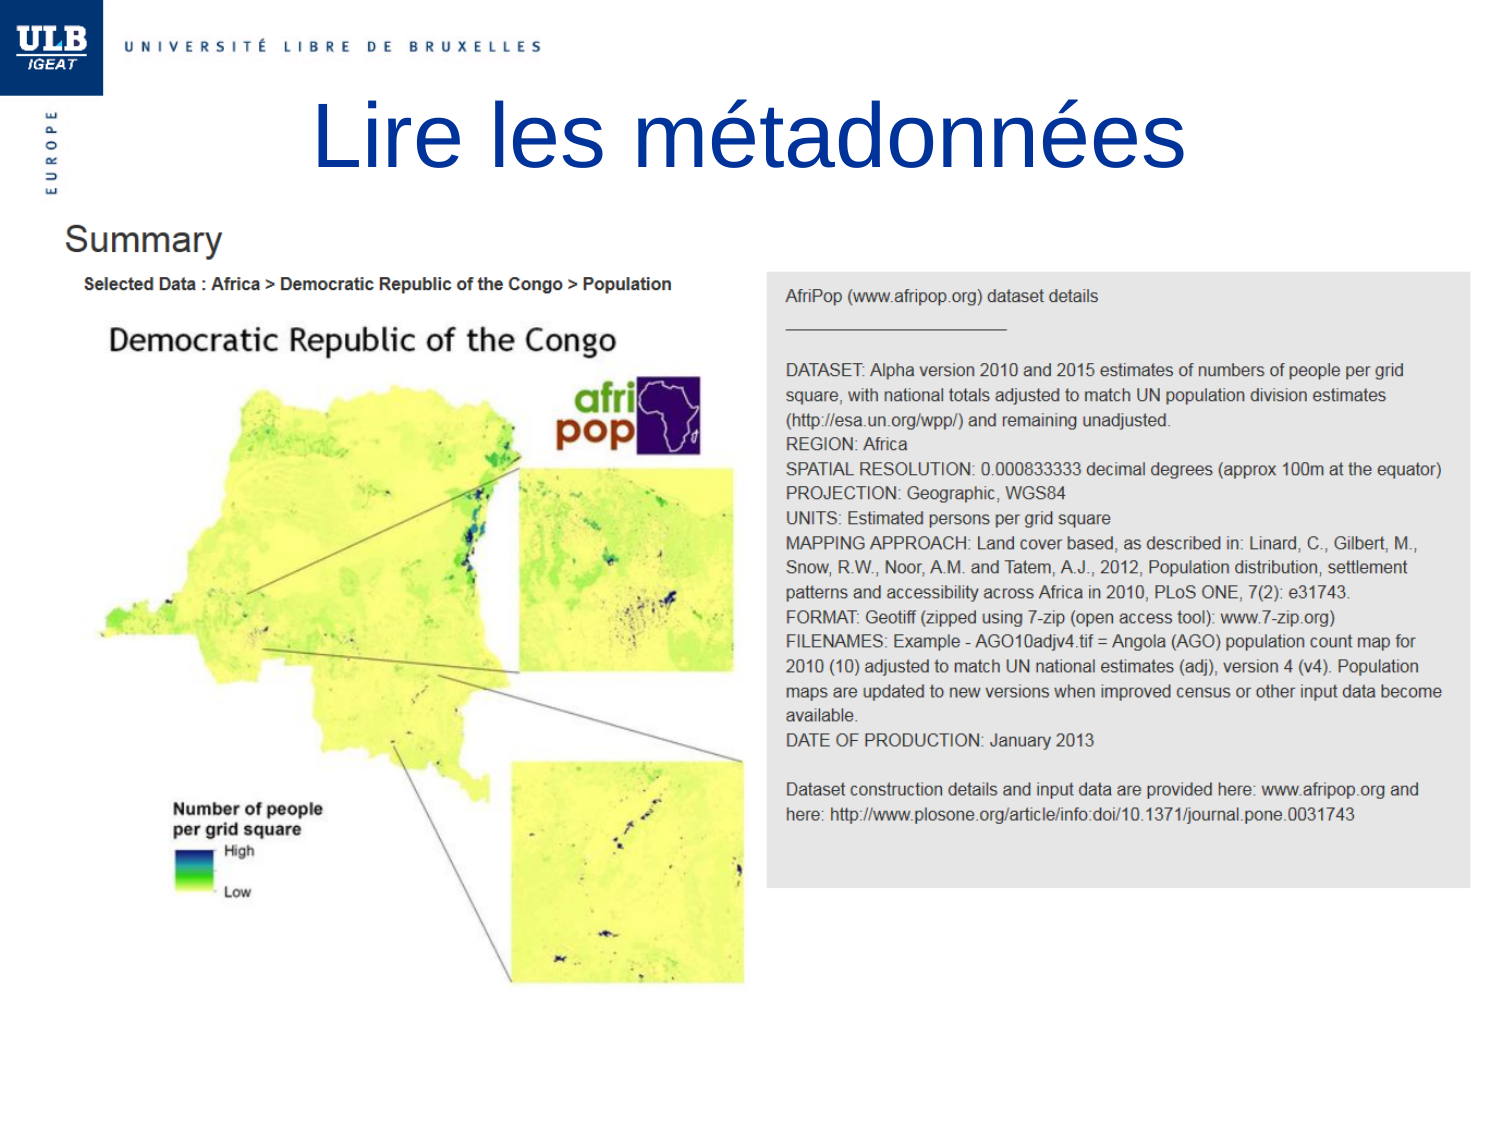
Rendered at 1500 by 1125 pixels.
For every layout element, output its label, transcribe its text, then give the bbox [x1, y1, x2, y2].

picture [0, 0, 1500, 1125]
title Lire les métadonnées [75, 21, 1425, 202]
